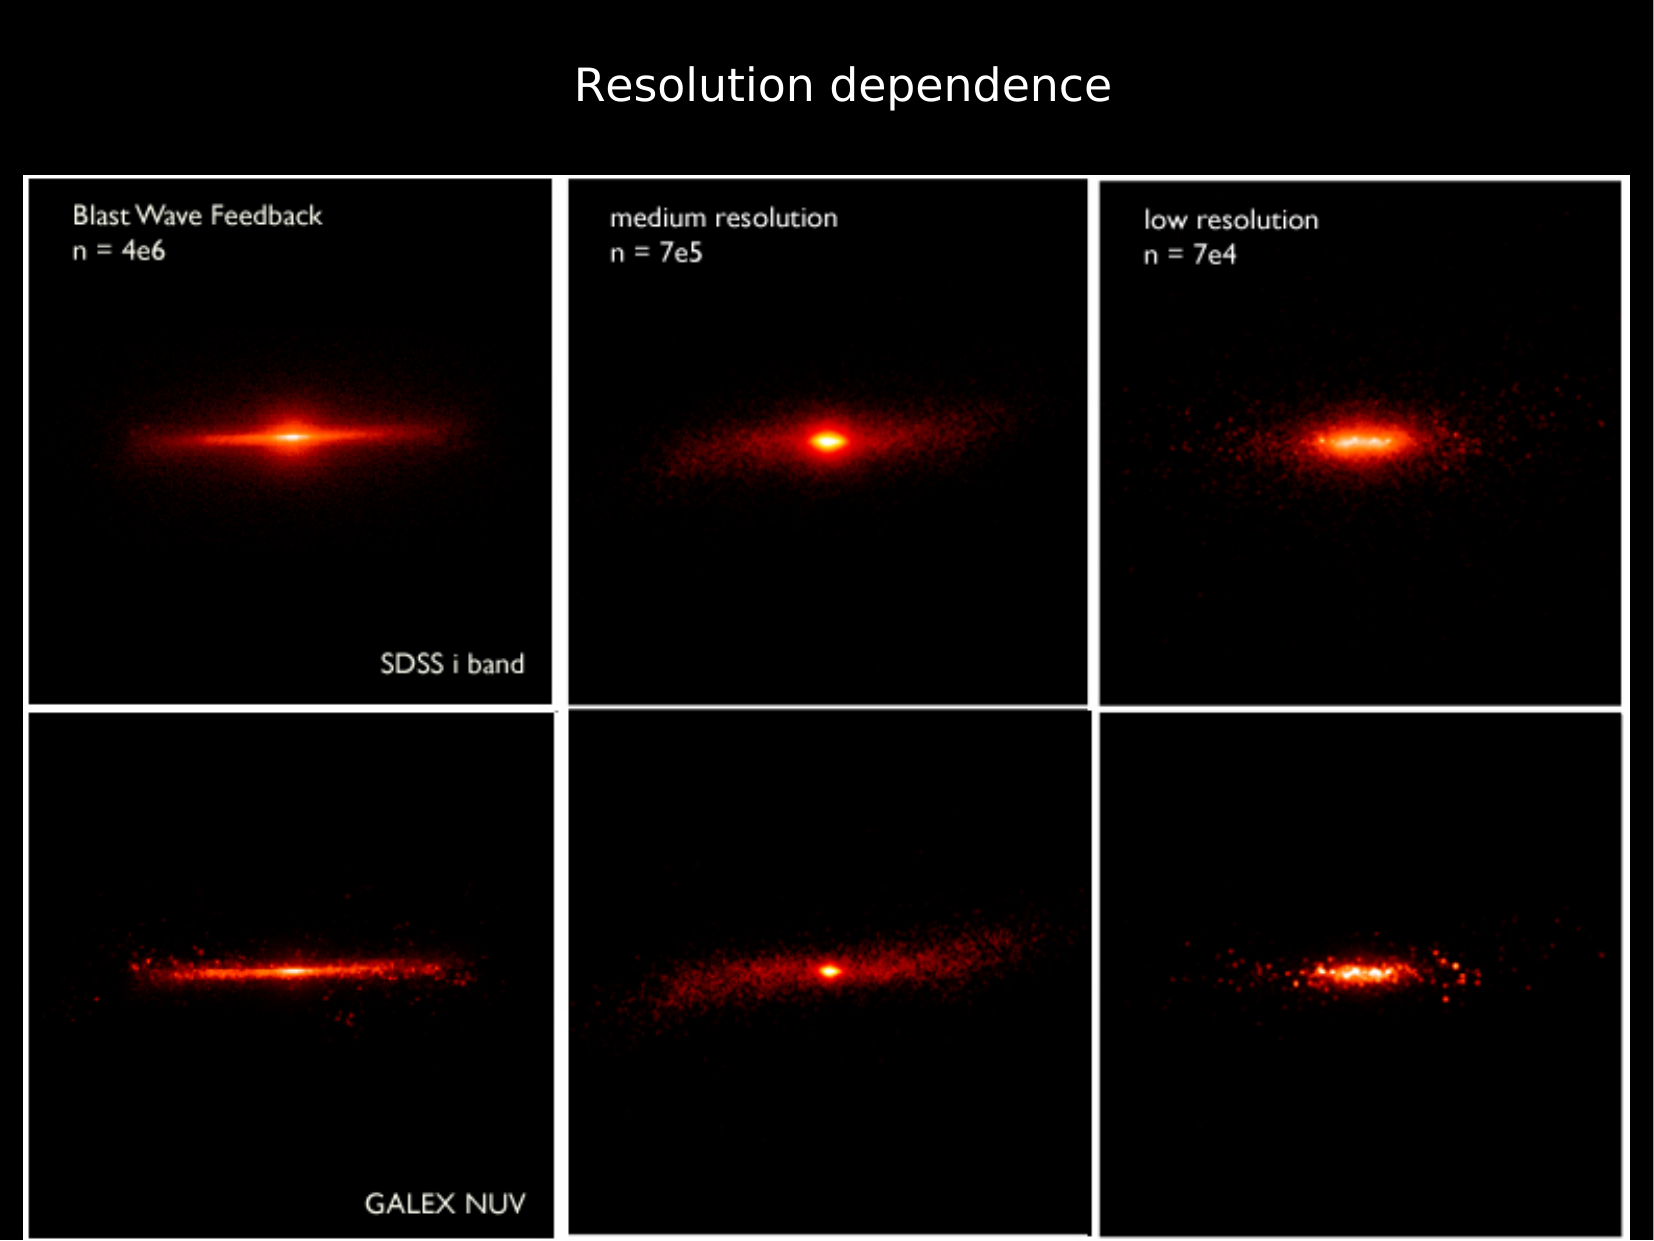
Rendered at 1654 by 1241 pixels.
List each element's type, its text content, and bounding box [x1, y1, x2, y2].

text_box Resolution dependence [558, 51, 1117, 120]
picture [23, 175, 1630, 1241]
